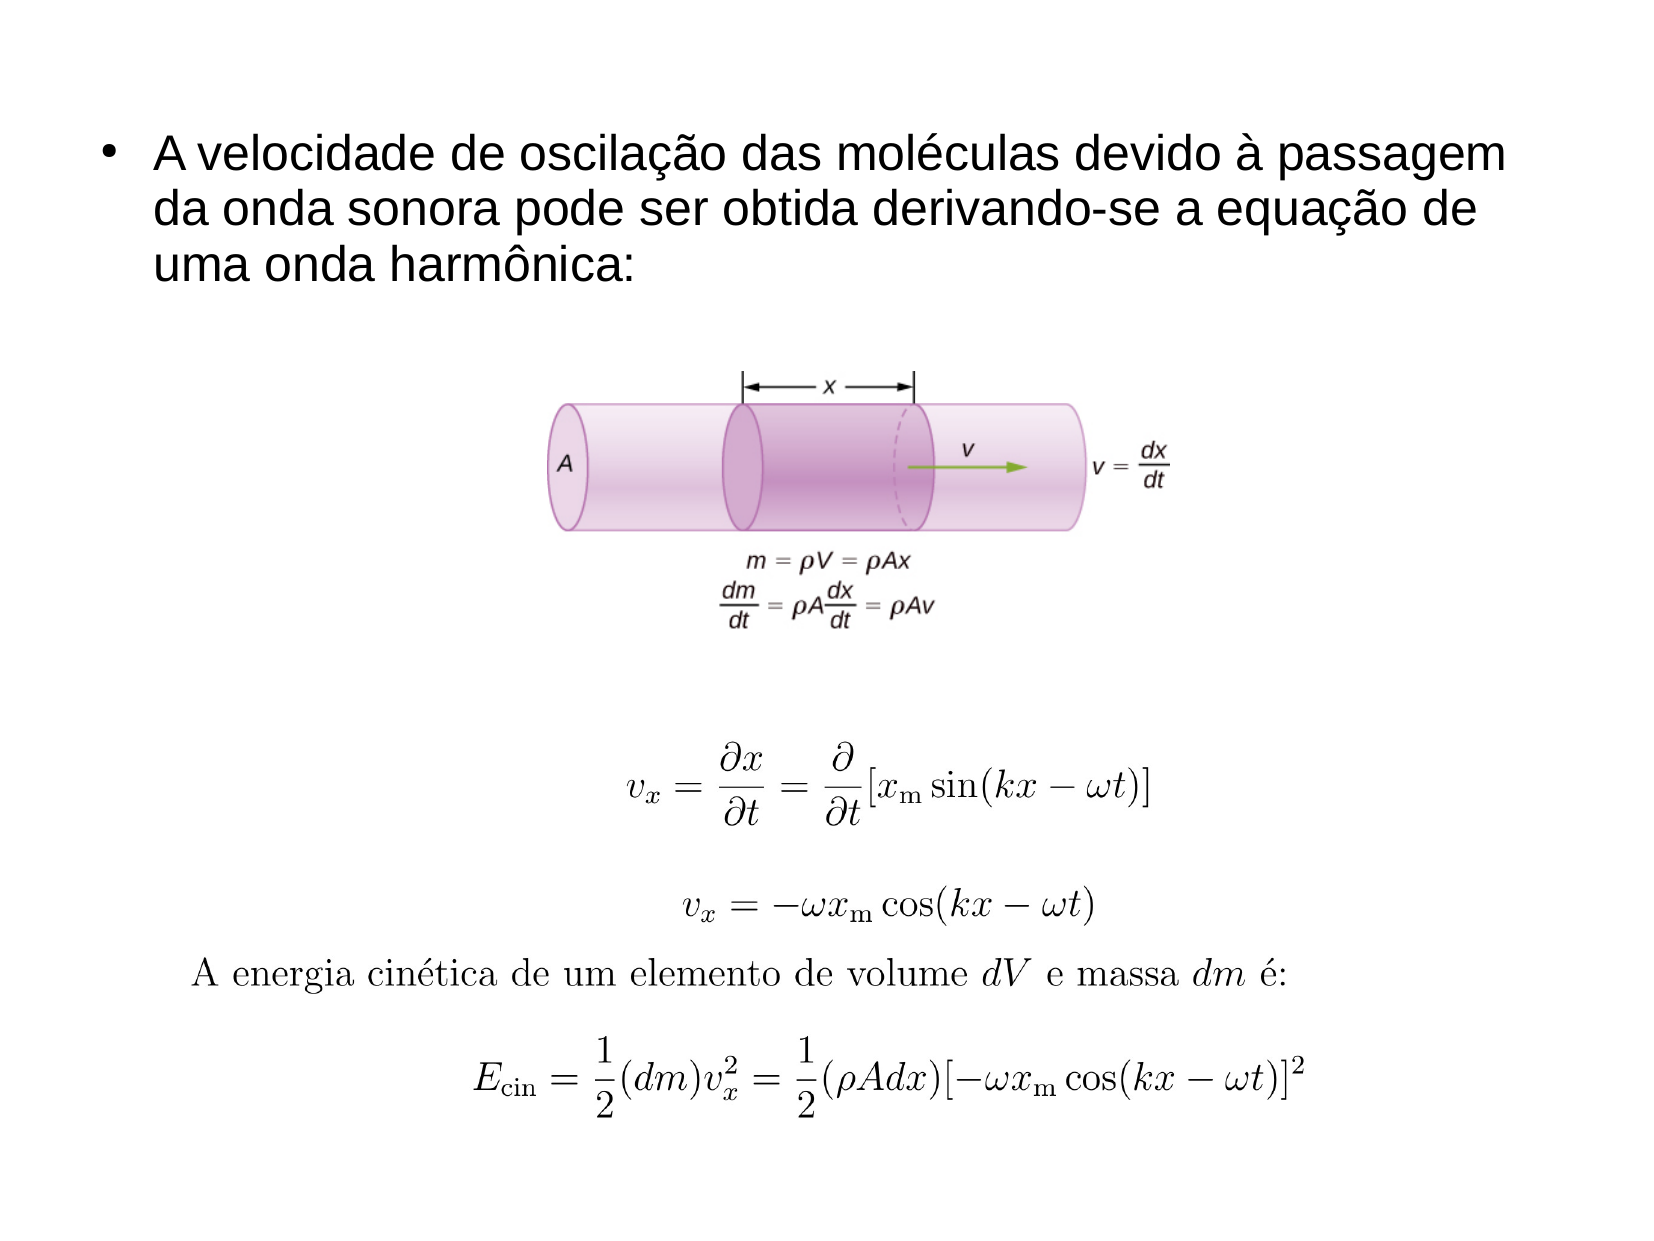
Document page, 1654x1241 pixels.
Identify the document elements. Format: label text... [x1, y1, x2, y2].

picture [547, 371, 1170, 635]
list A velocidade de oscilação das moléculas devido à passagem da onda sonora pode ser obtida derivando-se a equação de uma onda harmônica: [82, 124, 1571, 325]
picture [161, 700, 1352, 1140]
